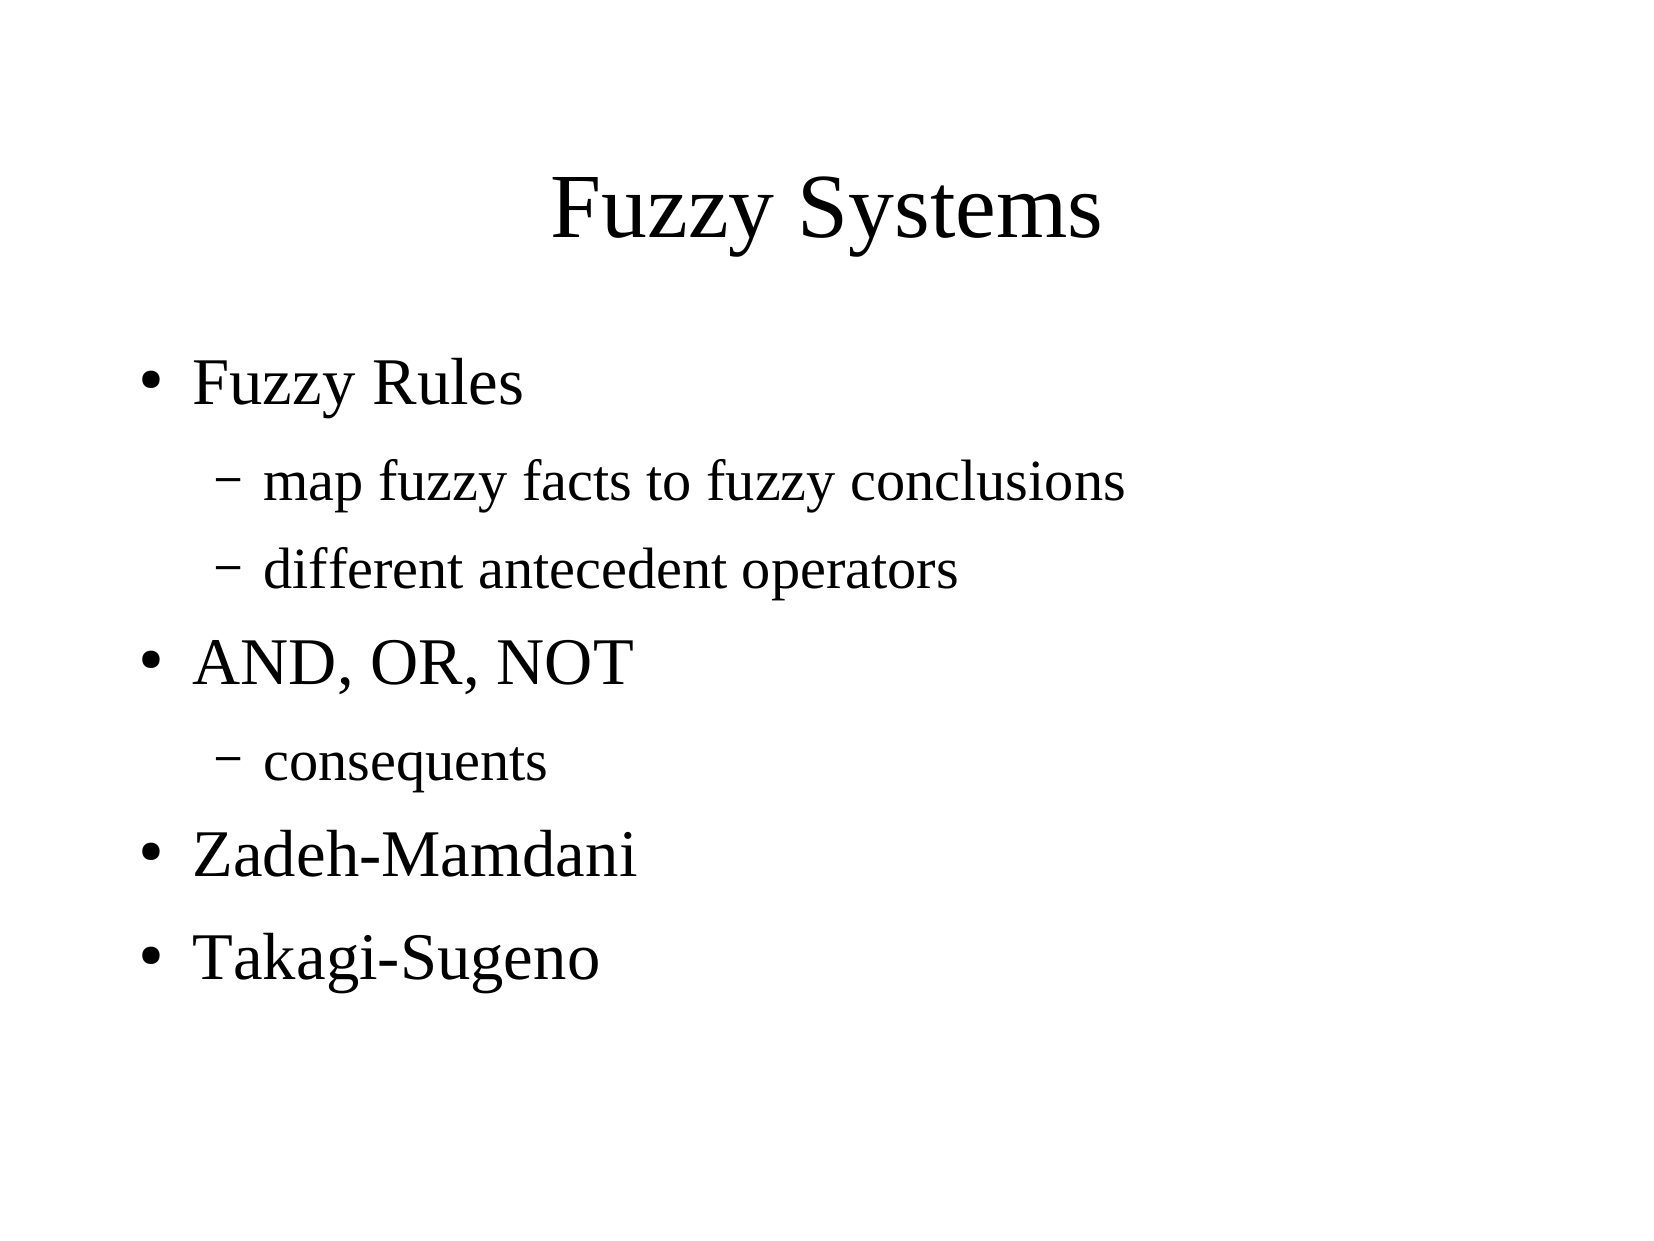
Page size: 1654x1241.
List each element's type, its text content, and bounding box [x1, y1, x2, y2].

title Fuzzy Systems [121, 102, 1534, 311]
list Fuzzy Rules map fuzzy facts to fuzzy conclusions different antecedent operators AND, OR, NOT consequents Zadeh-Mamdani Takagi-Sugeno [121, 344, 1534, 1127]
